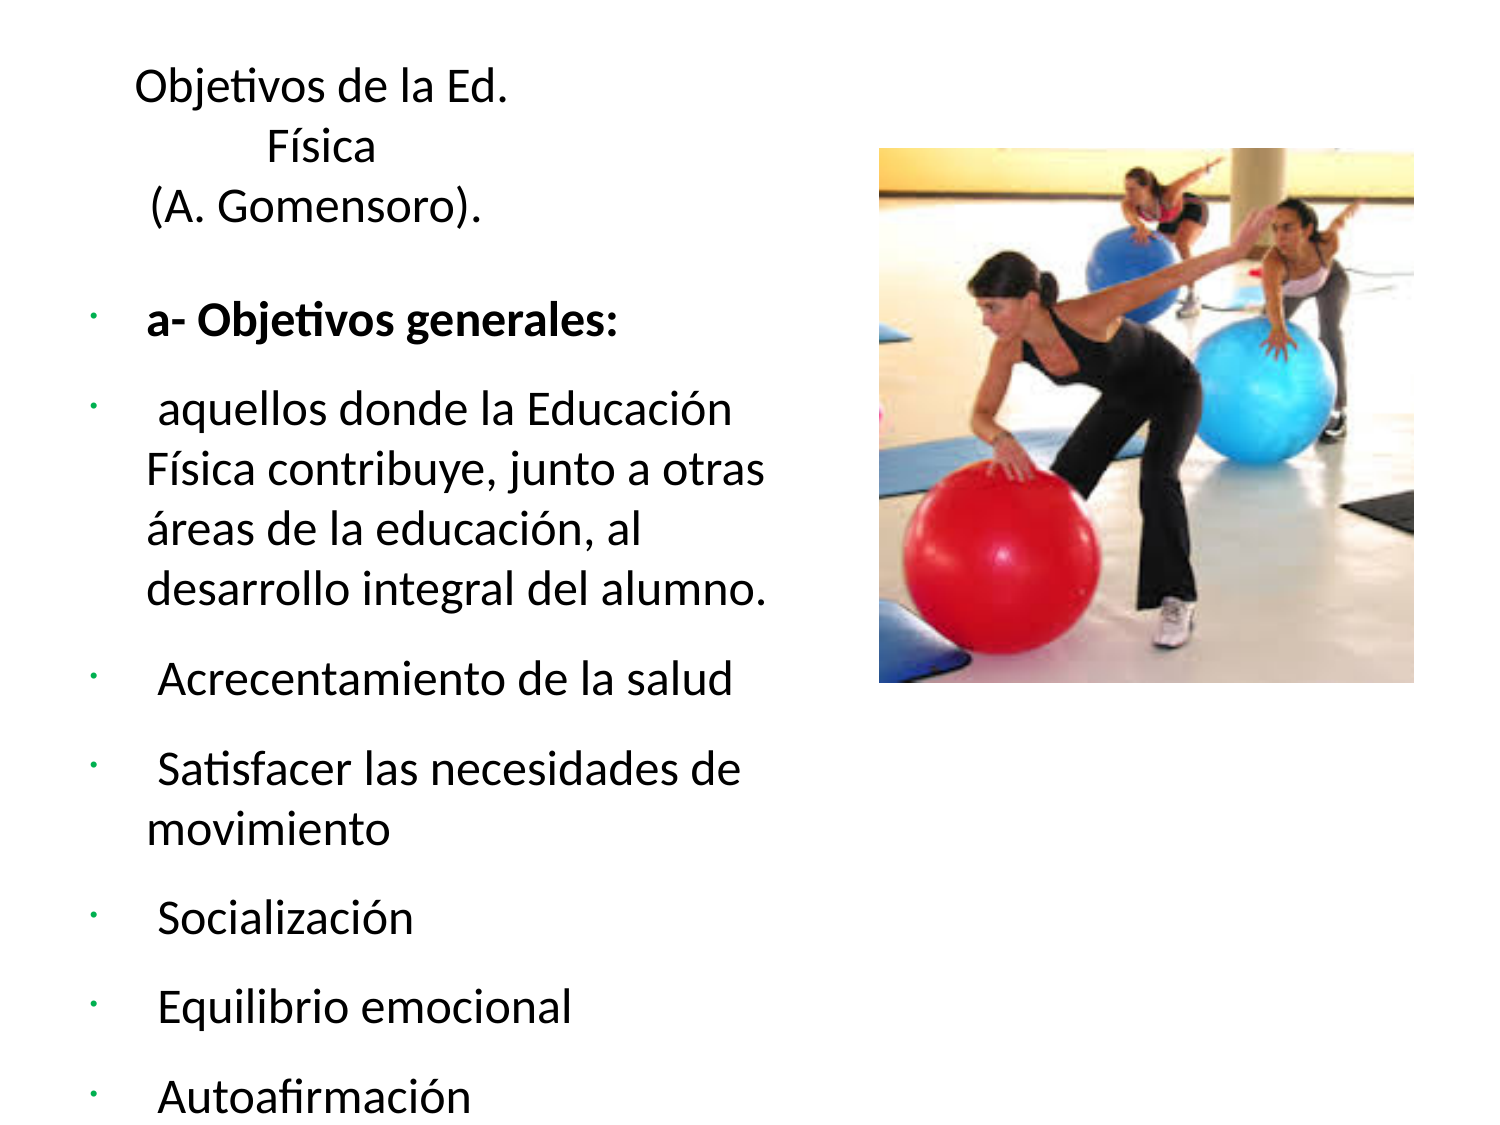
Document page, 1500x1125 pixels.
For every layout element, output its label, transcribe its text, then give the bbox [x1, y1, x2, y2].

list a- Objetivos generales: aquellos donde la Educación Física contribuye, junto a otras áreas de la educación, al desarrollo integral del alumno. Acrecentamiento de la salud Satisfacer las necesidades de movimiento Socialización Equilibrio emocional Autoafirmación Sentido ético. [75, 278, 833, 1094]
title Objetivos de la Ed. Física (A. Gomensoro). [75, 44, 569, 268]
picture [879, 148, 1414, 683]
